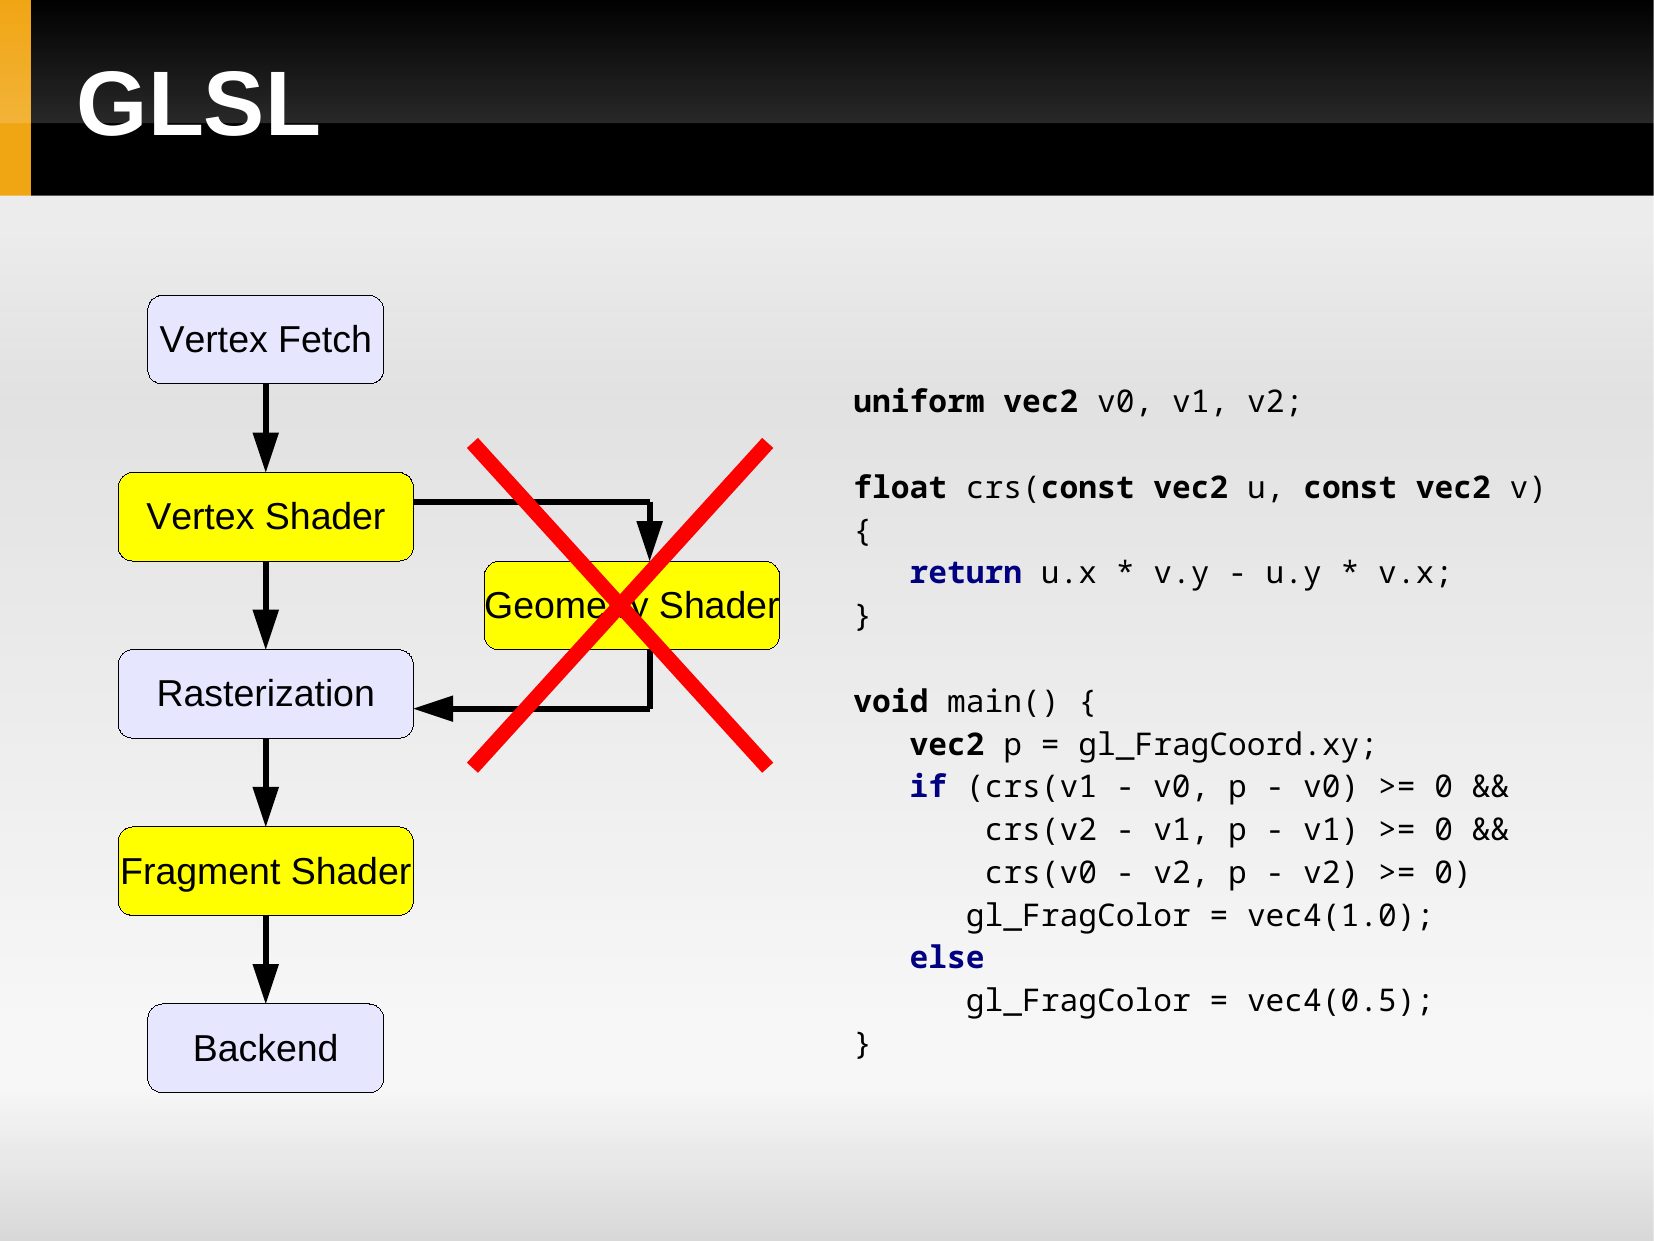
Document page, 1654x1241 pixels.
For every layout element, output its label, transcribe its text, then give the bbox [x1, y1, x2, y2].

text_box Fragment Shader [118, 826, 414, 916]
text_box Geometry Shader [484, 561, 780, 650]
picture [0, 0, 1654, 1241]
title GLSL [76, 0, 1565, 208]
text_box Rasterization [118, 649, 414, 739]
text_box Vertex Fetch [147, 295, 384, 384]
text_box Backend [147, 1003, 384, 1093]
text_box Vertex Shader [118, 472, 414, 562]
text_box uniform vec2 v0, v1, v2; float crs(const vec2 u, const vec2 v) { return u.x * v.y - u.y * v.x; } void main() { vec2 p = gl_FragCoord.xy; if (crs(v1 - v0, p - v0) >= 0 && crs(v2 - v1, p - v1) >= 0 && crs(v0 - v2, p - v2) >= 0) gl_FragColor = vec4(1.0); else gl_FragColor = vec4(0.5); } [838, 372, 1577, 1007]
